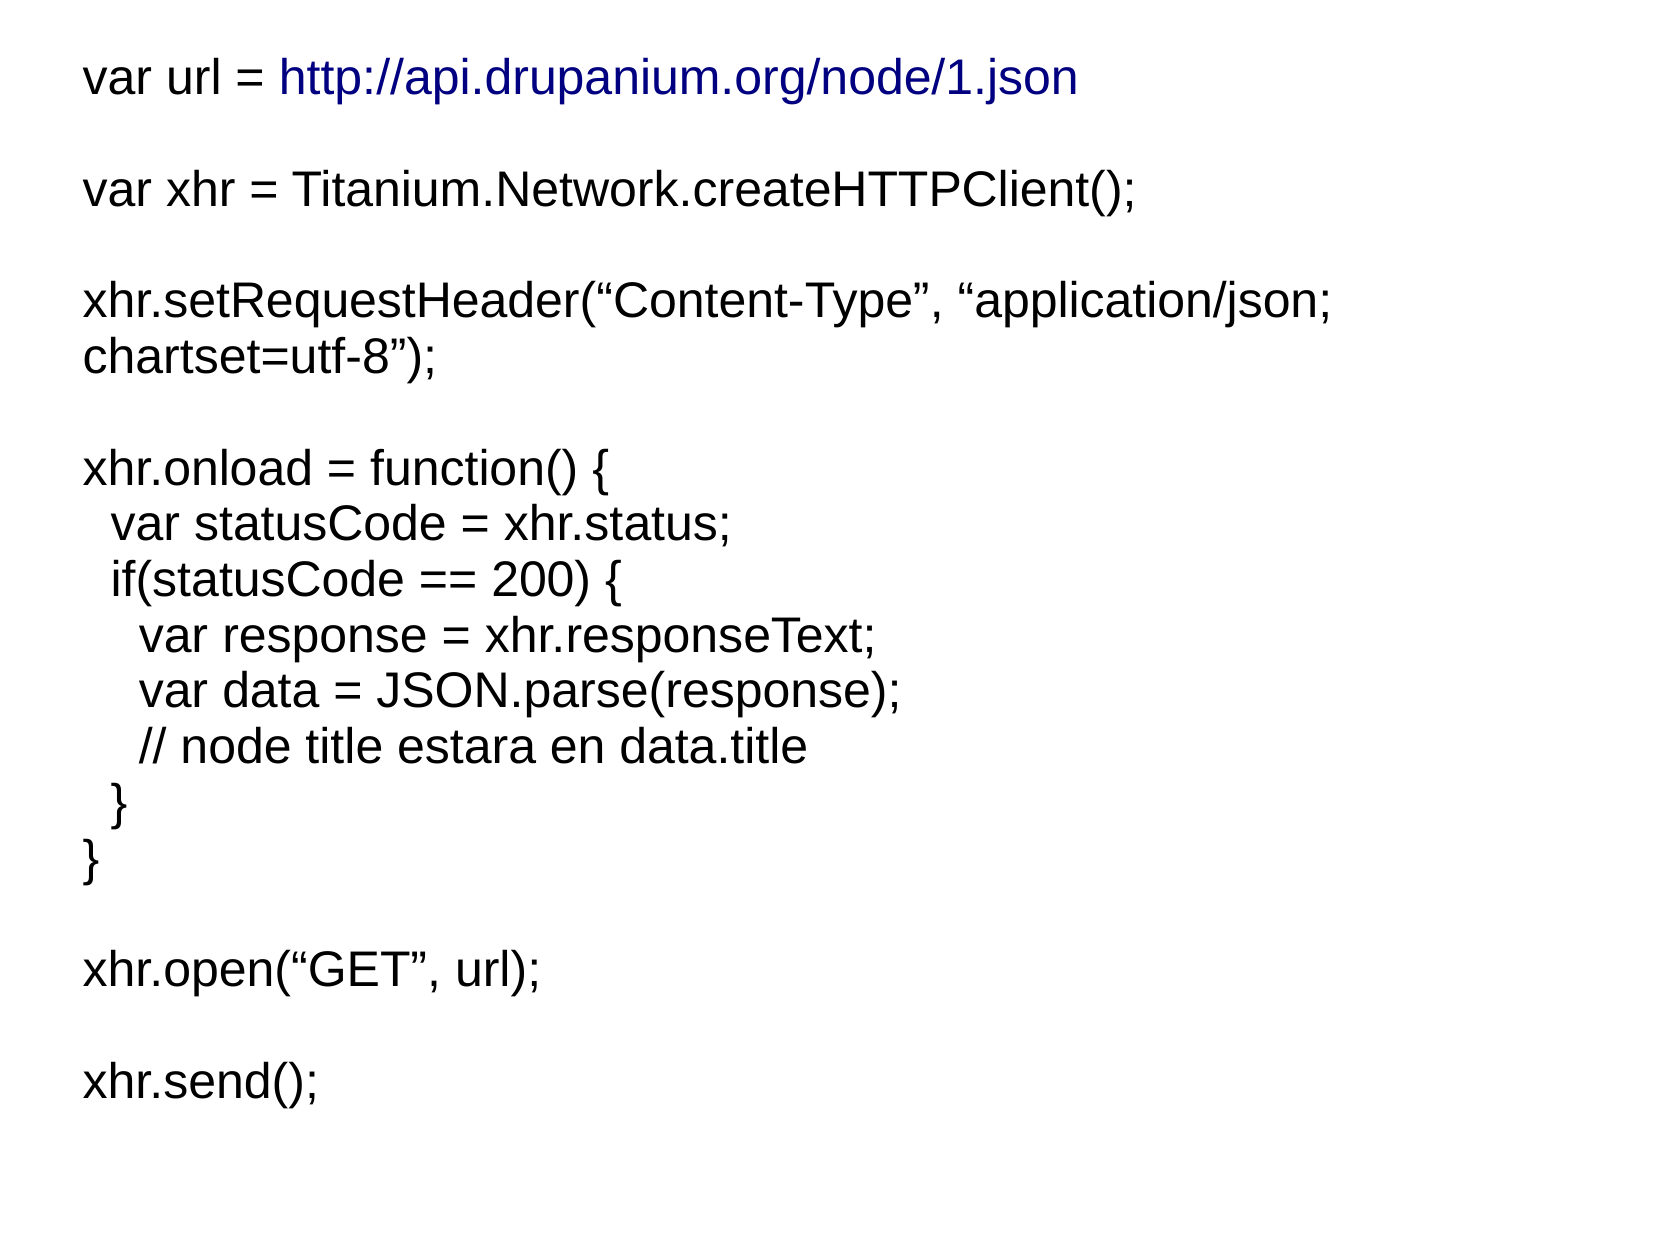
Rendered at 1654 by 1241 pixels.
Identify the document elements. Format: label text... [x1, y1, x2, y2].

subtitle var url = http://api.drupanium.org/node/1.json var xhr = Titanium.Network.createHTTPClient(); xhr.setRequestHeader(“Content-Type”, “application/json; chartset=utf-8”); xhr.onload = function() { var statusCode = xhr.status; if(statusCode == 200) { var response = xhr.responseText; var data = JSON.parse(response); // node title estara en data.title } } xhr.open(“GET”, url); xhr.send(); [82, 49, 1571, 1109]
